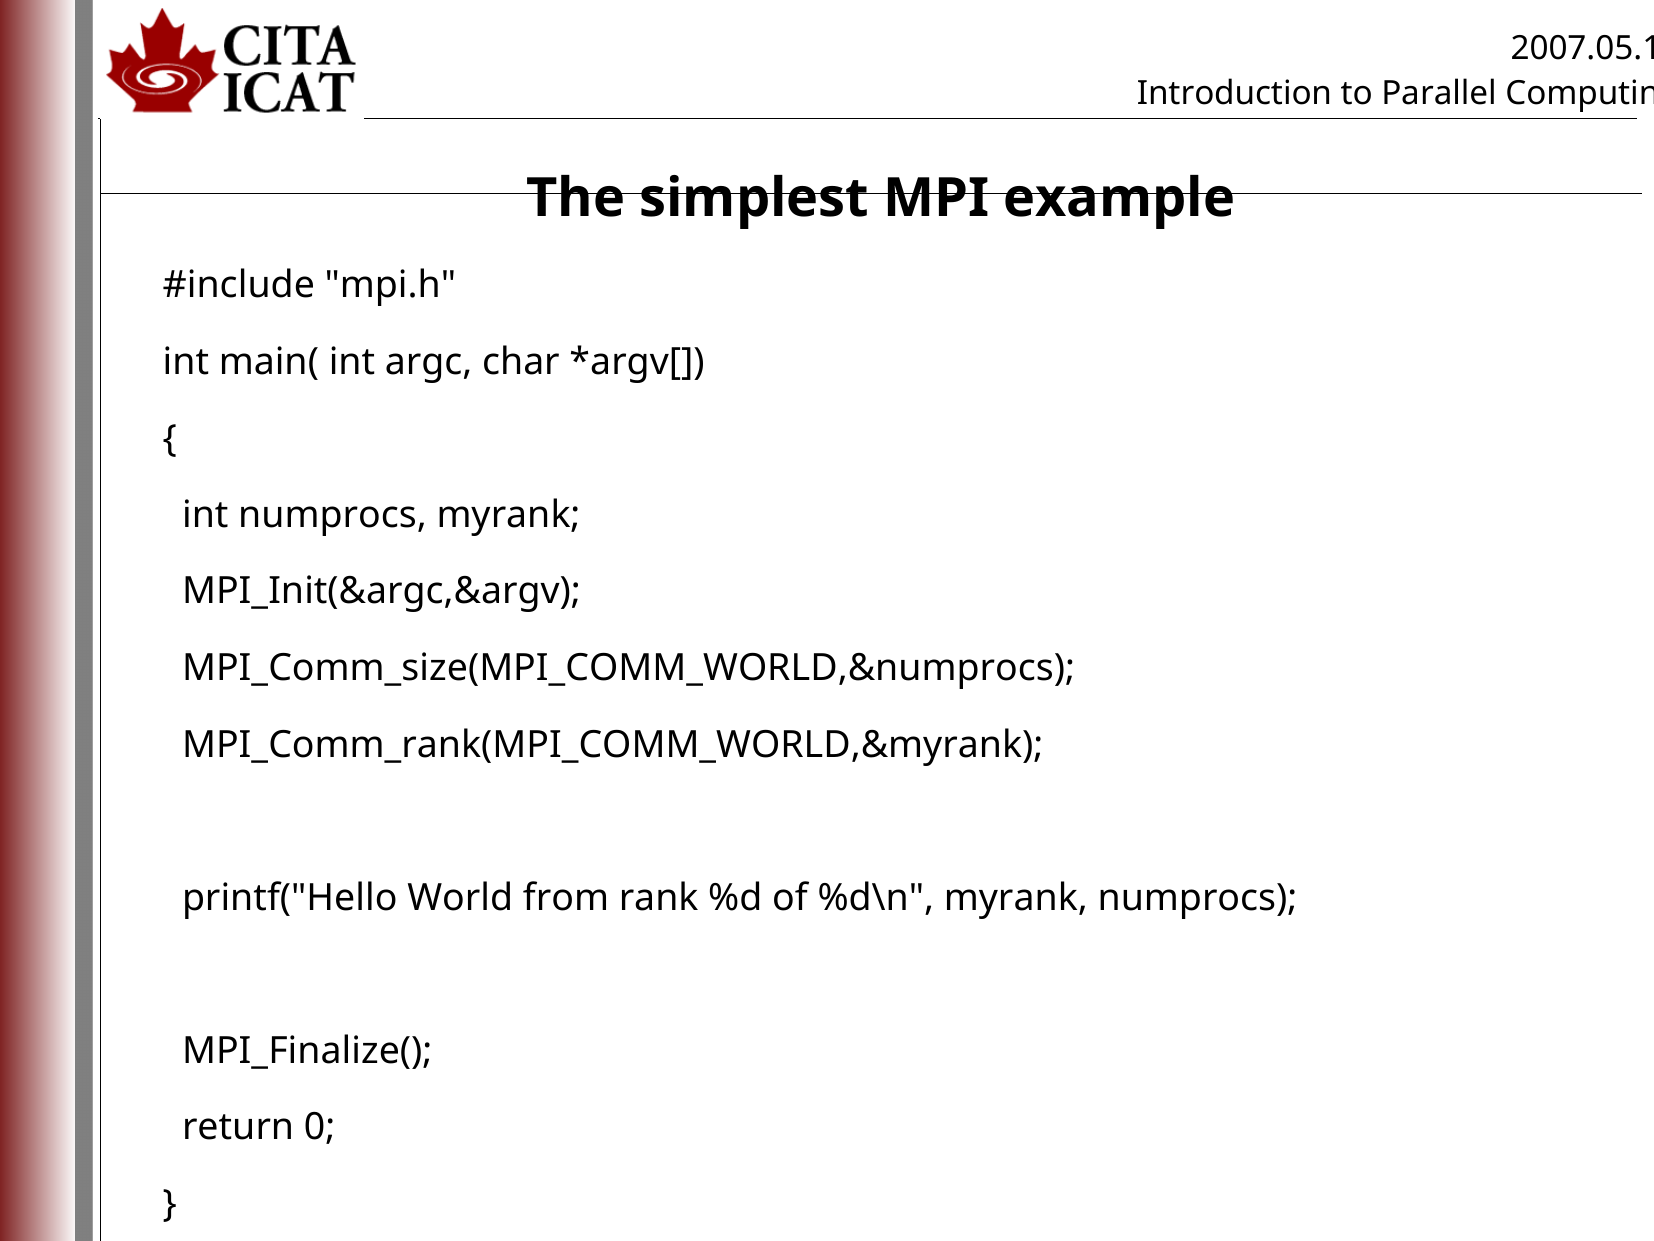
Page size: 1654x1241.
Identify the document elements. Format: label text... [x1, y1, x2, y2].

text_box The simplest MPI example [112, 114, 1651, 196]
text_box 2007.05.18 Introduction to Parallel Computing [1122, 16, 1654, 113]
picture [100, 5, 364, 119]
text_box [0, 0, 76, 1241]
text_box #include "mpi.h" int main( int argc, char *argv[]) { int numprocs, myrank; MPI_Init(&argc,&argv); MPI_Comm_size(MPI_COMM_WORLD,&numprocs); MPI_Comm_rank(MPI_COMM_WORLD,&myrank); printf("Hello World from rank %d of %d\n", myrank, numprocs); MPI_Finalize(); return 0; } [112, 225, 1613, 1168]
